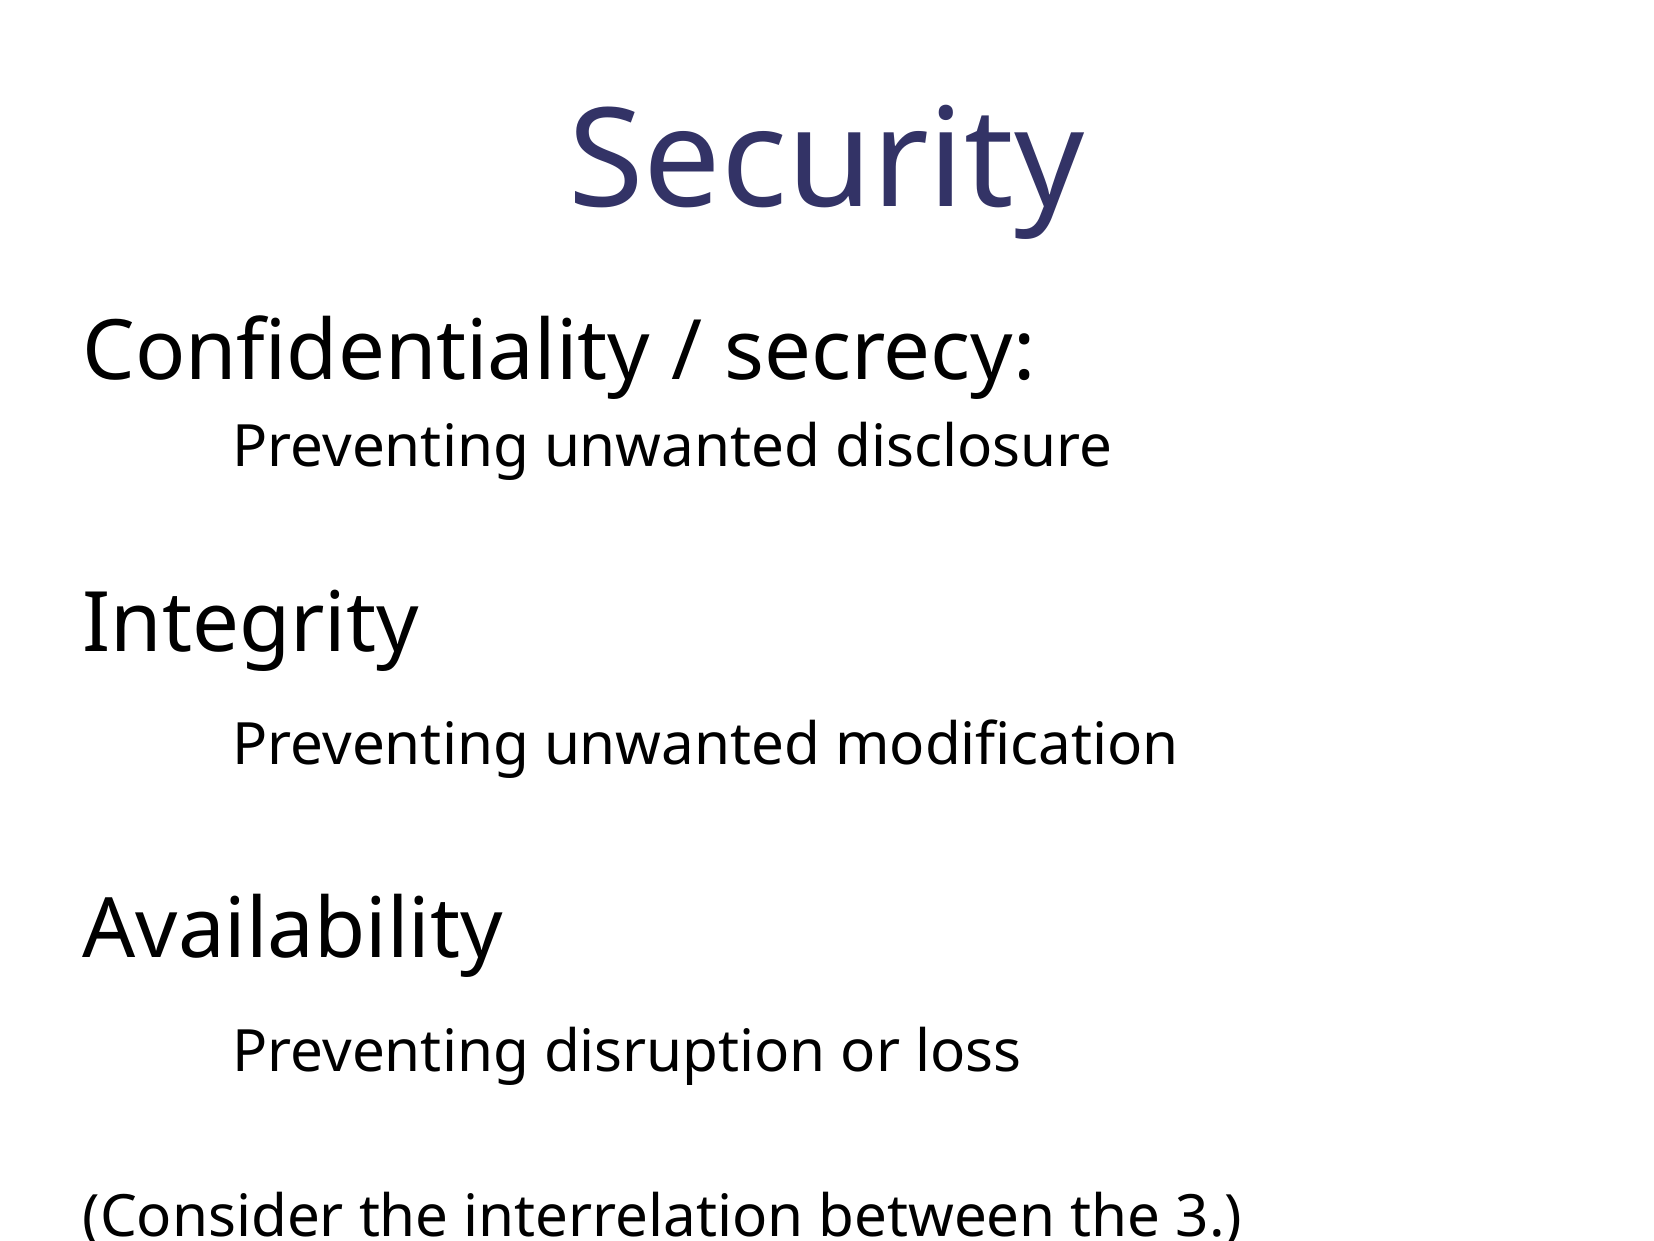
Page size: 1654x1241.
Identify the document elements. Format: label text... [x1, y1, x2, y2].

title Security [82, 56, 1571, 250]
subtitle Confidentiality / secrecy: Preventing unwanted disclosure Integrity Preventing unwanted modification Availability Preventing disruption or loss (Consider the interrelation between the 3.) [82, 290, 1654, 1241]
